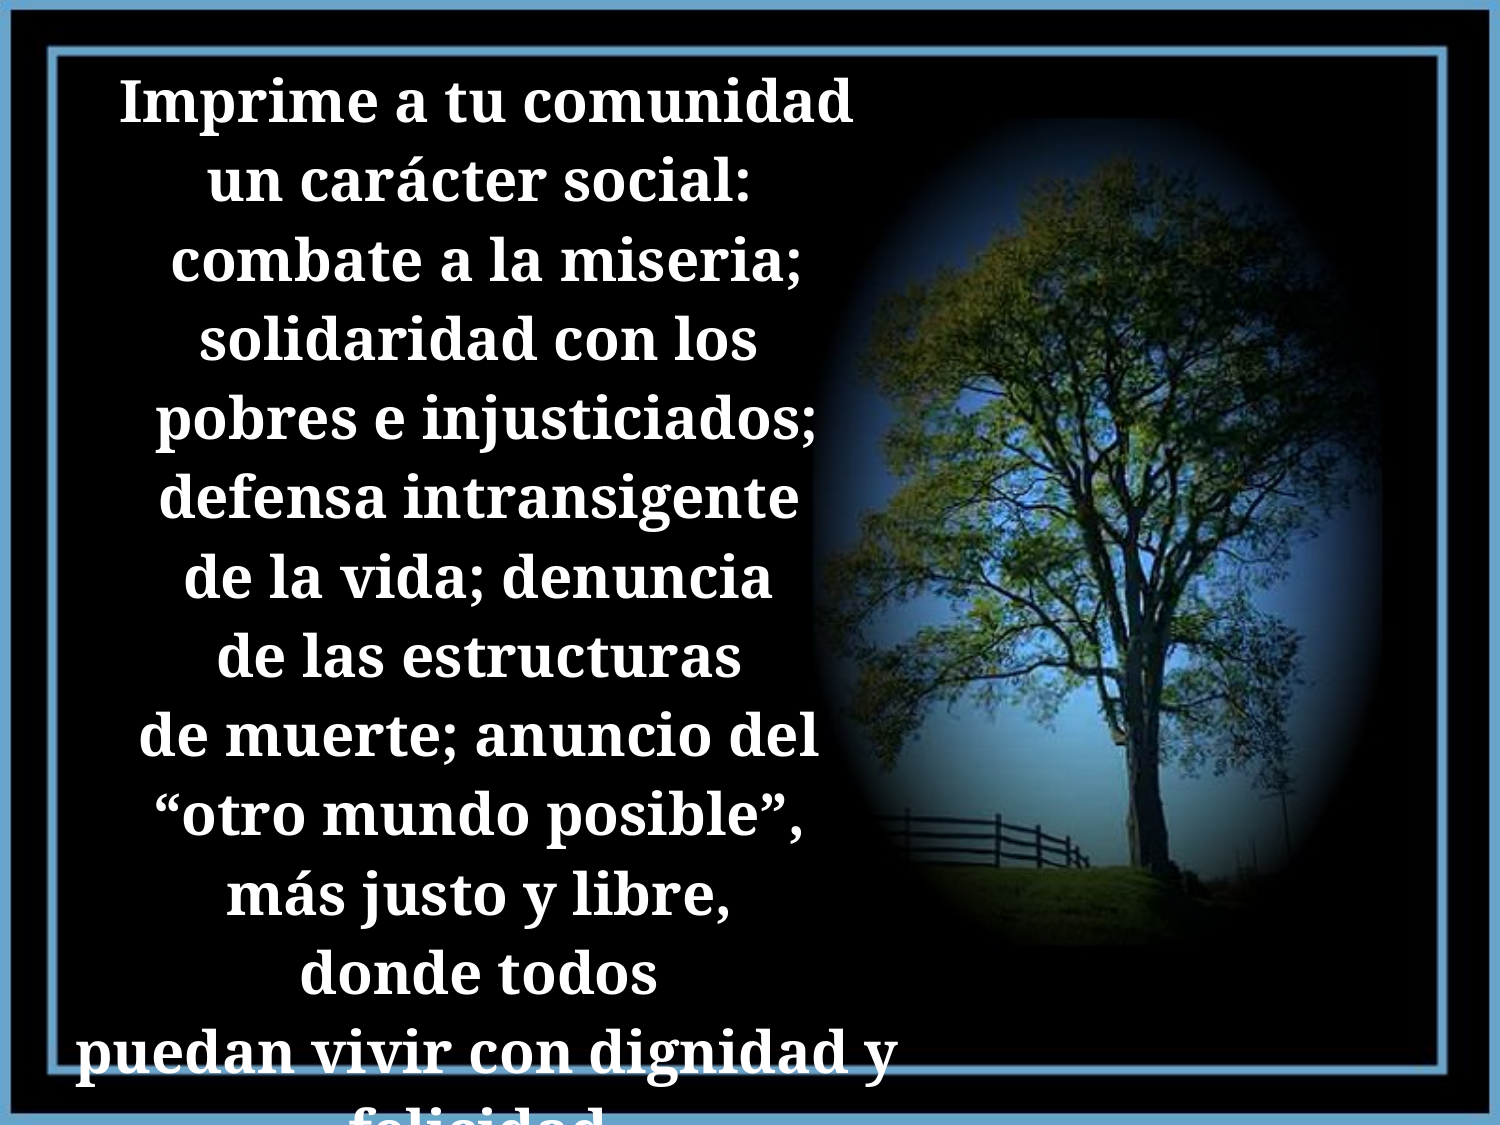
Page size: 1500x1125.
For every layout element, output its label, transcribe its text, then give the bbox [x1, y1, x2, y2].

text_box Imprime a tu comunidad un carácter social: combate a la miseria; solidaridad con los pobres e injusticiados; defensa intransigente de la vida; denuncia de las estructuras de muerte; anuncio del “otro mundo posible”, más justo y libre, donde todos puedan vivir con dignidad y felicidad. [58, 52, 916, 1125]
picture [0, 0, 1500, 1125]
